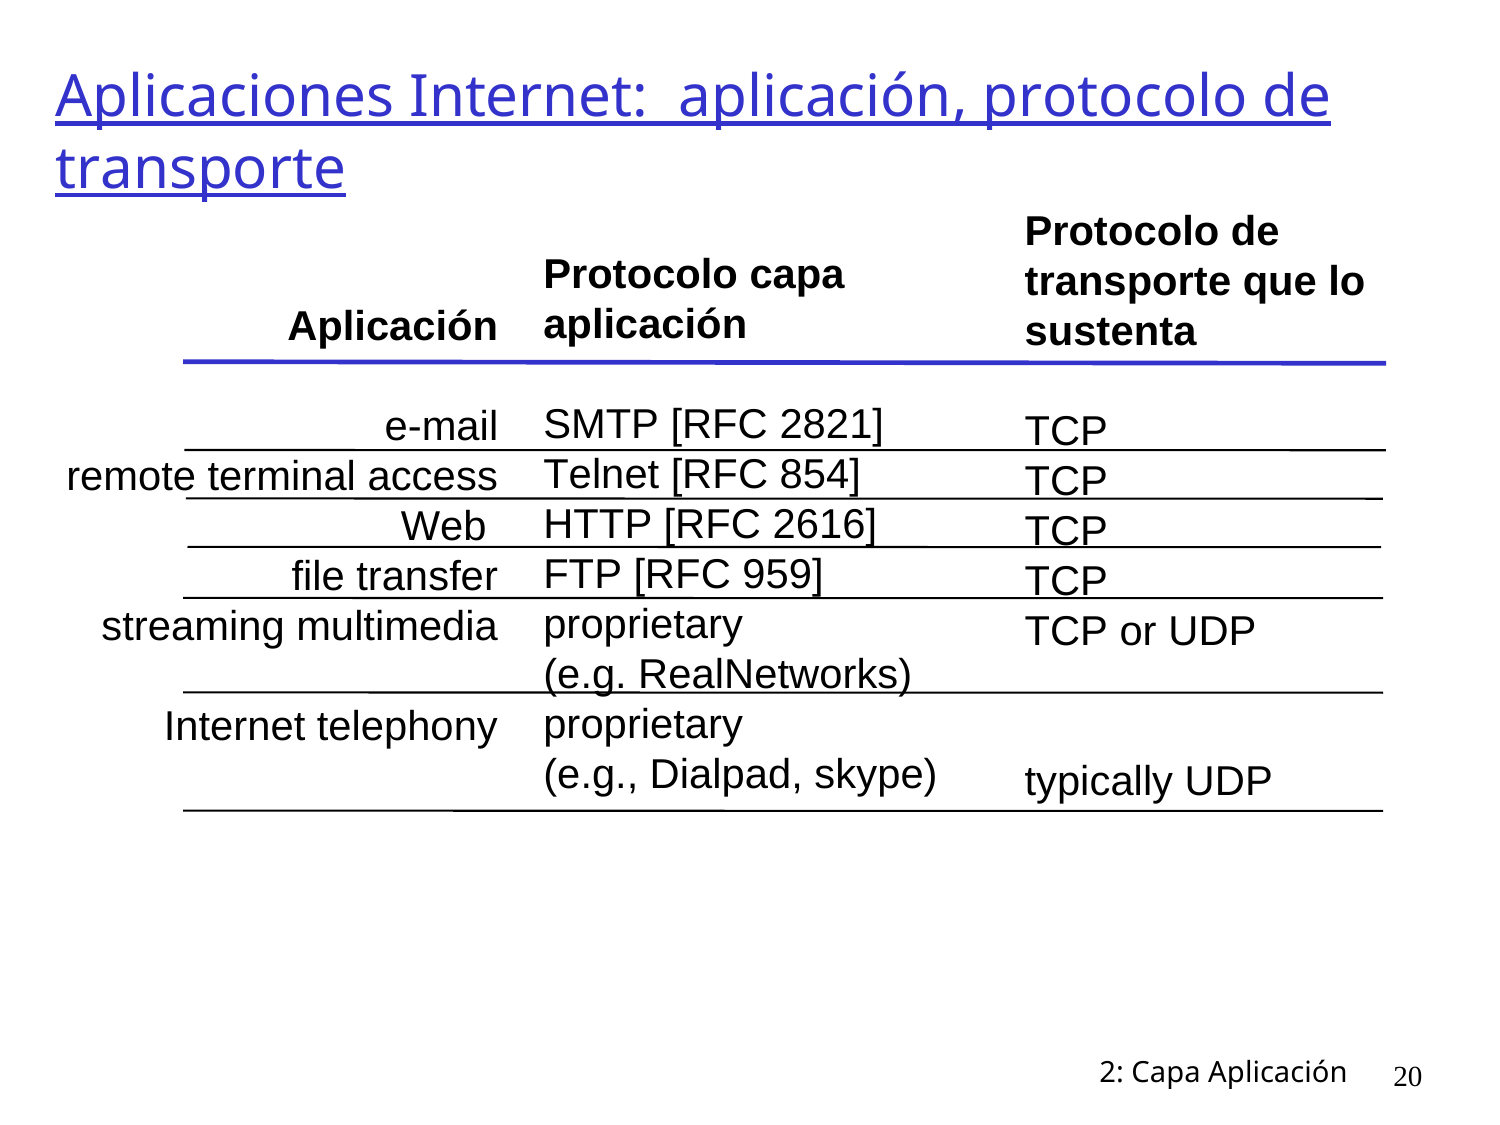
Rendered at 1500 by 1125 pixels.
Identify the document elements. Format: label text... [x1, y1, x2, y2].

text_box Protocolo capa aplicación SMTP [RFC 2821] Telnet [RFC 854] HTTP [RFC 2616] FTP [RFC 959] proprietary (e.g. RealNetworks) proprietary (e.g., Dialpad, skype) [528, 548, 954, 597]
text_box Protocolo capa aplicación SMTP [RFC 2821] Telnet [RFC 854] HTTP [RFC 2616] FTP [RFC 959] proprietary (e.g. RealNetworks) proprietary (e.g., Dialpad, skype) [528, 694, 954, 806]
text_box Protocolo capa aplicación SMTP [RFC 2821] Telnet [RFC 854] HTTP [RFC 2616] FTP [RFC 959] proprietary (e.g. RealNetworks) proprietary (e.g., Dialpad, skype) [528, 239, 954, 360]
text_box Protocolo capa aplicación SMTP [RFC 2821] Telnet [RFC 854] HTTP [RFC 2616] FTP [RFC 959] proprietary (e.g. RealNetworks) proprietary (e.g., Dialpad, skype) [528, 500, 954, 546]
text_box Aplicación e-mail remote terminal access Web file transfer streaming multimedia Internet telephony [51, 290, 514, 807]
title Aplicaciones Internet: aplicación, protocolo de transporte [40, 37, 1476, 225]
text_box Protocolo capa aplicación SMTP [RFC 2821] Telnet [RFC 854] HTTP [RFC 2616] FTP [RFC 959] proprietary (e.g. RealNetworks) proprietary (e.g., Dialpad, skype) [528, 600, 954, 691]
text_box Protocolo capa aplicación SMTP [RFC 2821] Telnet [RFC 854] HTTP [RFC 2616] FTP [RFC 959] proprietary (e.g. RealNetworks) proprietary (e.g., Dialpad, skype) [528, 452, 954, 497]
text_box Protocolo capa aplicación SMTP [RFC 2821] Telnet [RFC 854] HTTP [RFC 2616] FTP [RFC 959] proprietary (e.g. RealNetworks) proprietary (e.g., Dialpad, skype) [528, 365, 954, 449]
text_box Protocolo de transporte que lo sustenta TCP TCP TCP TCP TCP or UDP typically UDP [1009, 196, 1441, 813]
